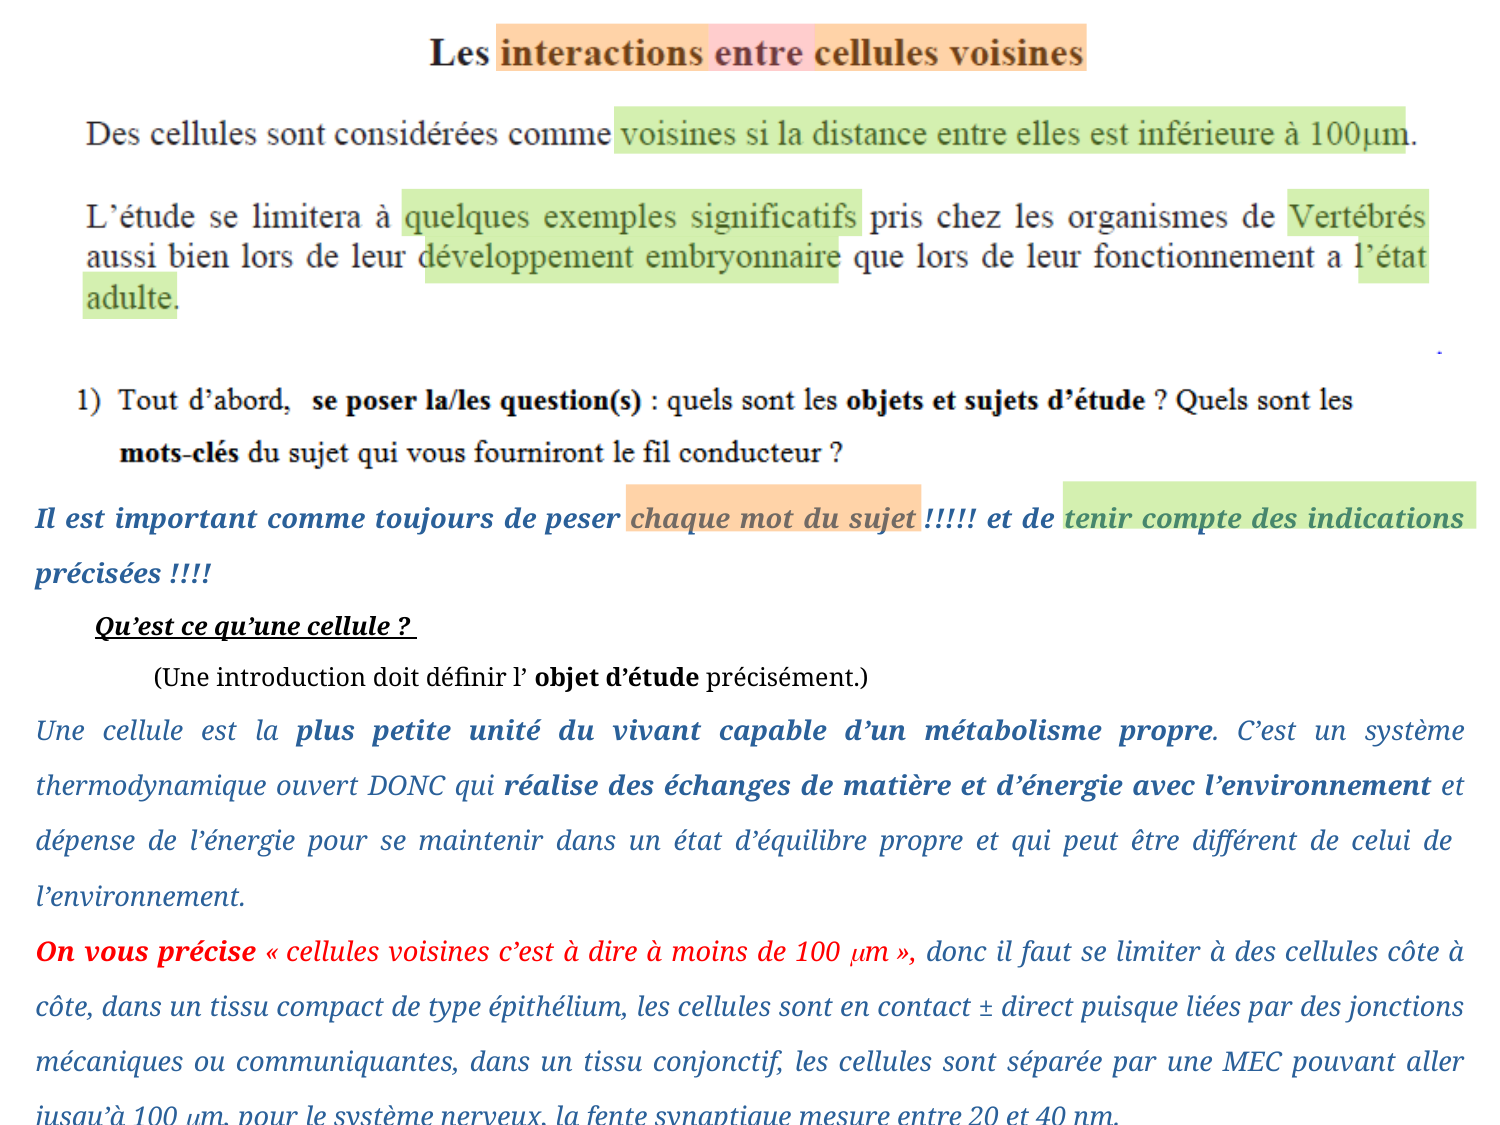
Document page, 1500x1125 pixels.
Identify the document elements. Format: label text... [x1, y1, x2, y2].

text_box Il est important comme toujours de peser chaque mot du sujet !!!!! et de tenir compte des indications précisées !!!! Qu’est ce qu’une cellule ? (Une introduction doit définir l’ objet d’étude précisément.) Une cellule est la plus petite unité du vivant capable d’un métabolisme propre. C’est un système thermodynamique ouvert DONC qui réalise des échanges de matière et d’énergie avec l’environnement et dépense de l’énergie pour se maintenir dans un état d’équilibre propre et qui peut être différent de celui de l’environnement. On vous précise « cellules voisines c’est à dire à moins de 100 mm », donc il faut se limiter à des cellules côte à côte, dans un tissu compact de type épithélium, les cellules sont en contact ± direct puisque liées par des jonctions mécaniques ou communiquantes, dans un tissu conjonctif, les cellules sont séparée par une MEC pouvant aller jusqu’à 100 mm, pour le système nerveux, la fente synaptique mesure entre 20 et 40 nm. [35, 481, 1465, 1114]
text_box [82, 271, 178, 319]
text_box [625, 484, 922, 532]
text_box [1062, 481, 1477, 529]
text_box [496, 23, 1087, 71]
picture [59, 11, 1442, 473]
text_box [614, 106, 1406, 154]
text_box [1287, 188, 1430, 284]
text_box [401, 188, 863, 284]
